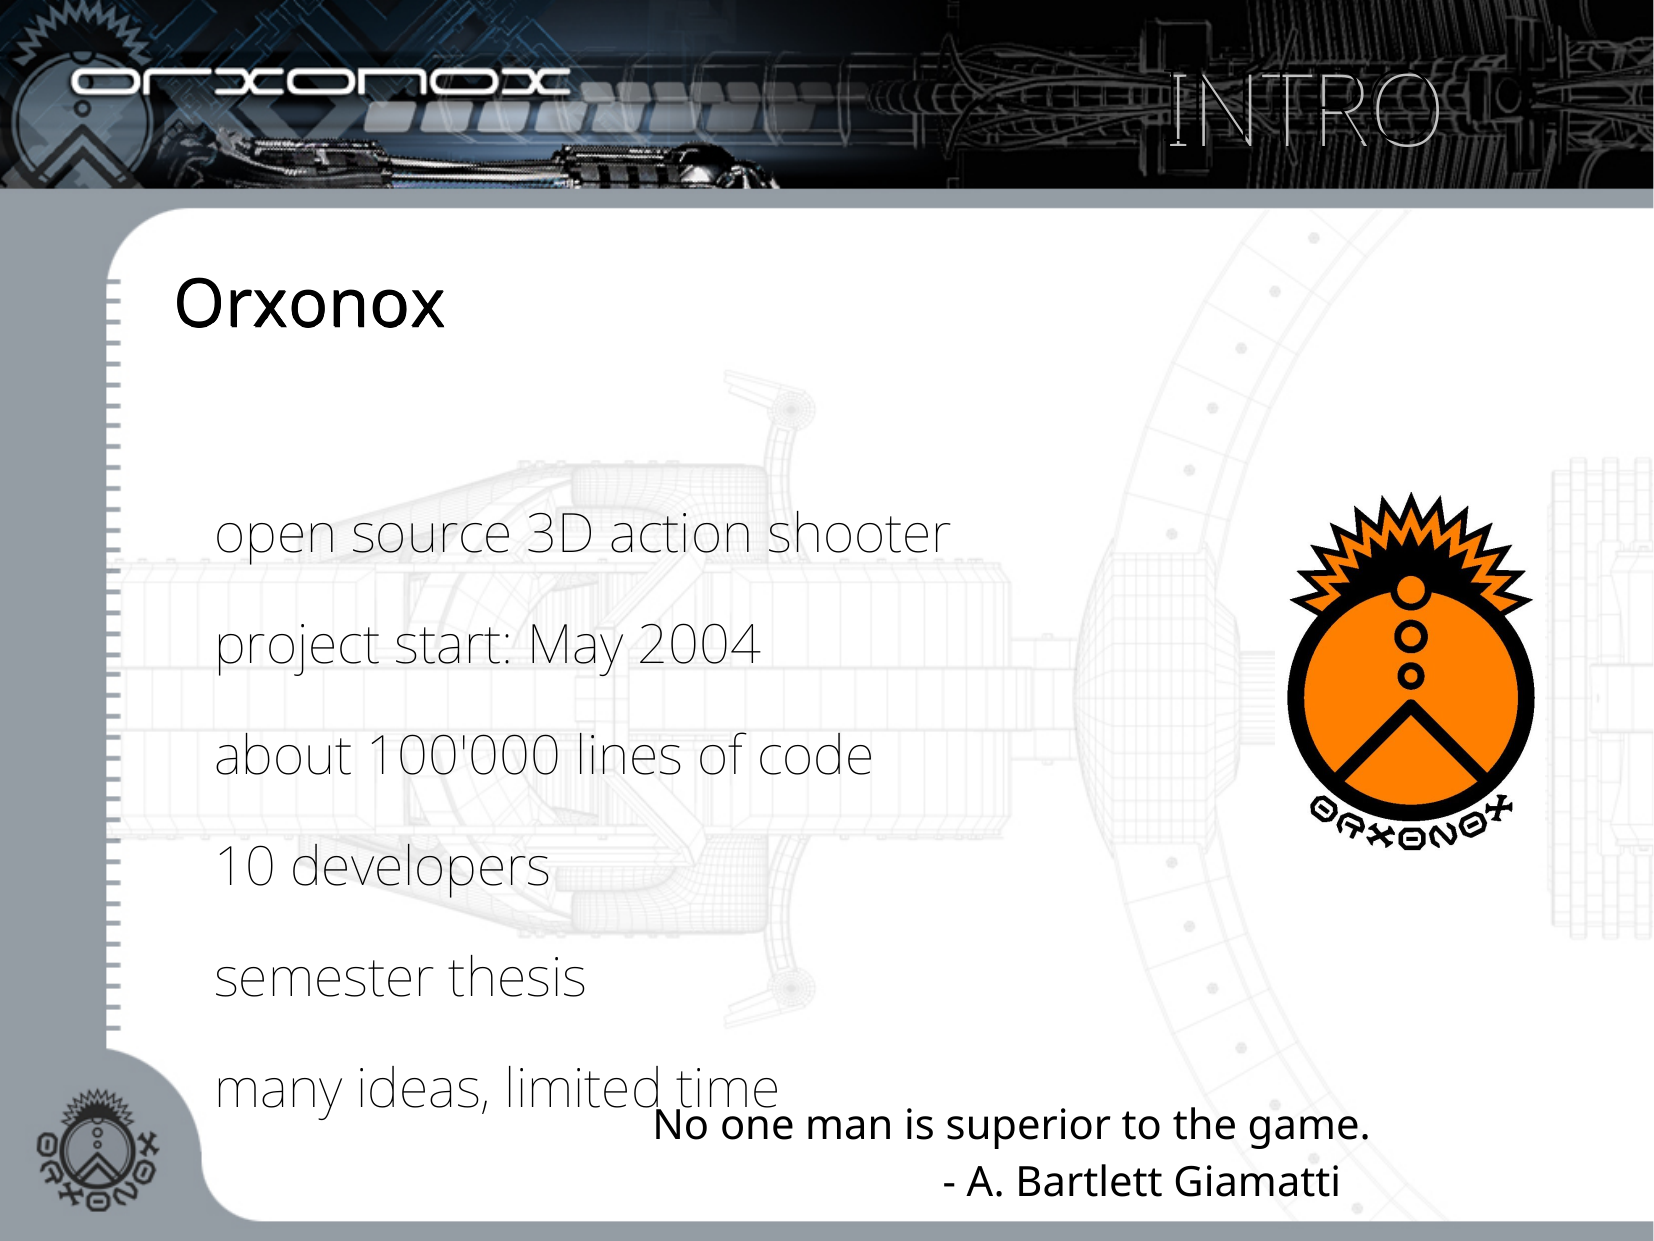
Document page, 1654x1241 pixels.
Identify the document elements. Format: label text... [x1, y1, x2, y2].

text_box No one man is superior to the game. - A. Bartlett Giamatti [637, 1087, 1613, 1201]
picture [0, 0, 1654, 1241]
text_box INTRO [1108, 26, 1573, 151]
text_box Orxonox [173, 255, 1654, 328]
text_box open source 3D action shooter project start: May 2004 about 100'000 lines of code 10 developers semester thesis many ideas, limited time [150, 450, 1351, 965]
